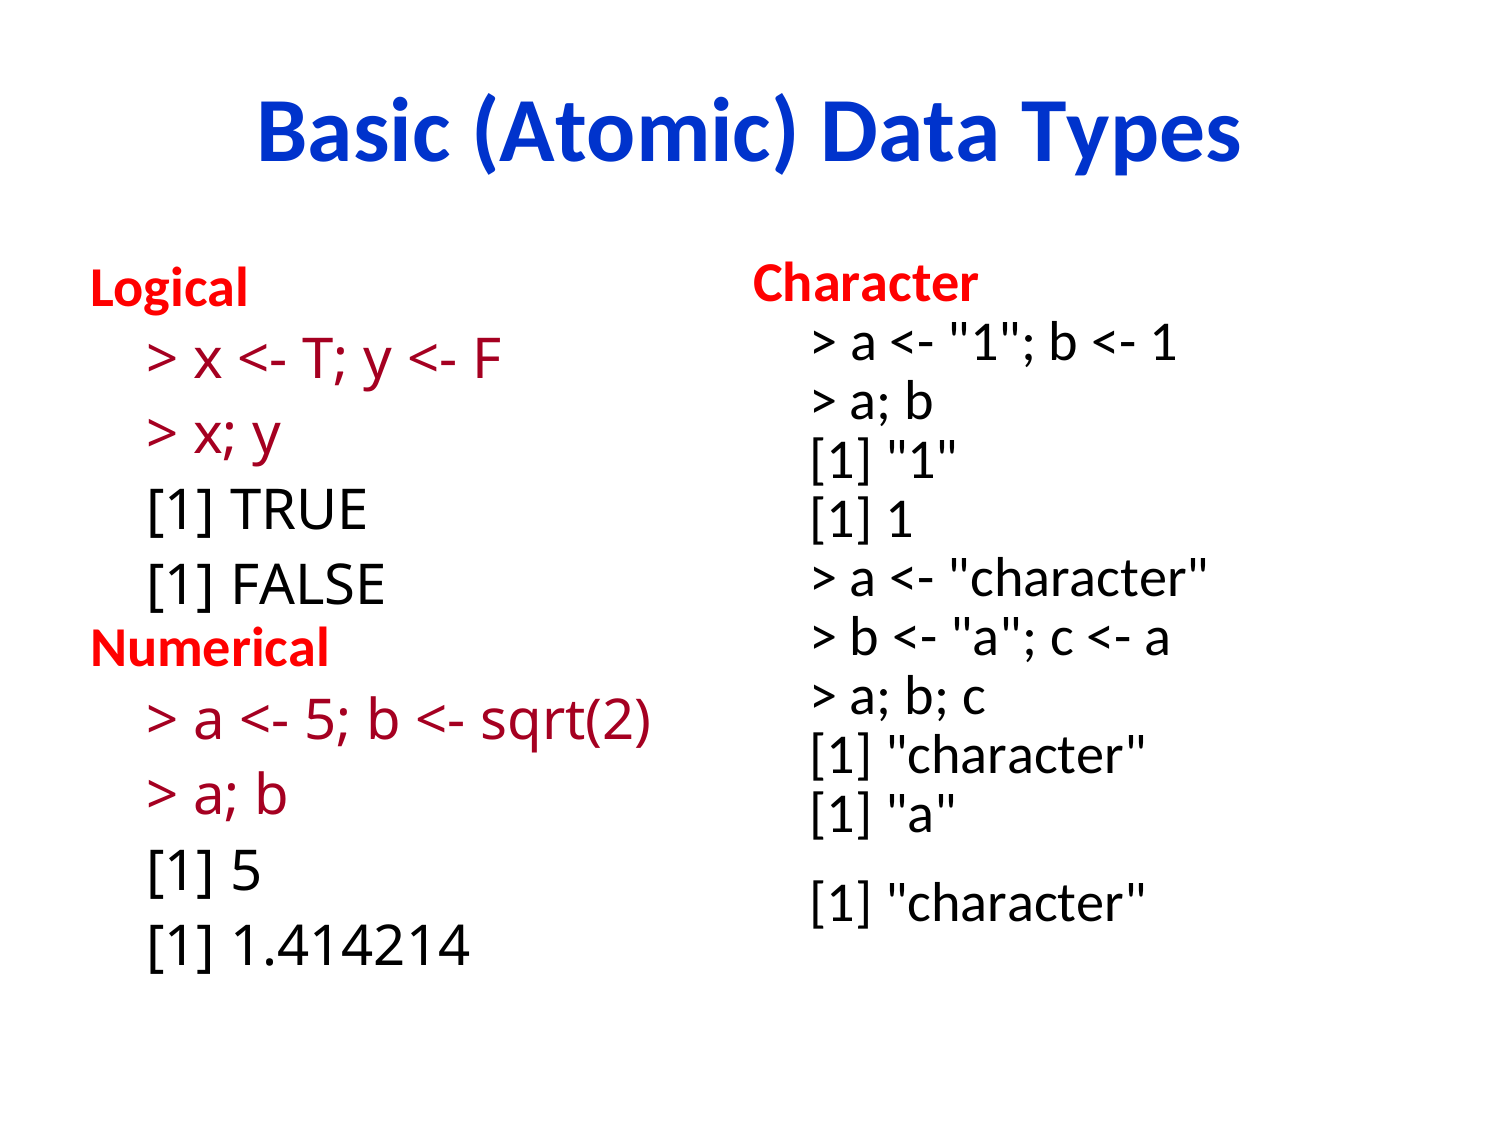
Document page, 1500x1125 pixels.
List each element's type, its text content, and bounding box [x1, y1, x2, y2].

list Logical > x <- T; y <- F > x; y [1] TRUE [1] FALSE Numerical > a <- 5; b <- sqrt(2) > a; b [1] 5 [1] 1.414214 [74, 262, 727, 1012]
text_box Character > a <- "1"; b <- 1 > a; b [1] "1" [1] 1 > a <- "character" > b <- "a"; c <- a > a; b; c [1] "character" [1] "a" [1] "character" [738, 257, 1426, 1058]
title Basic (Atomic) Data Types [75, 45, 1426, 233]
